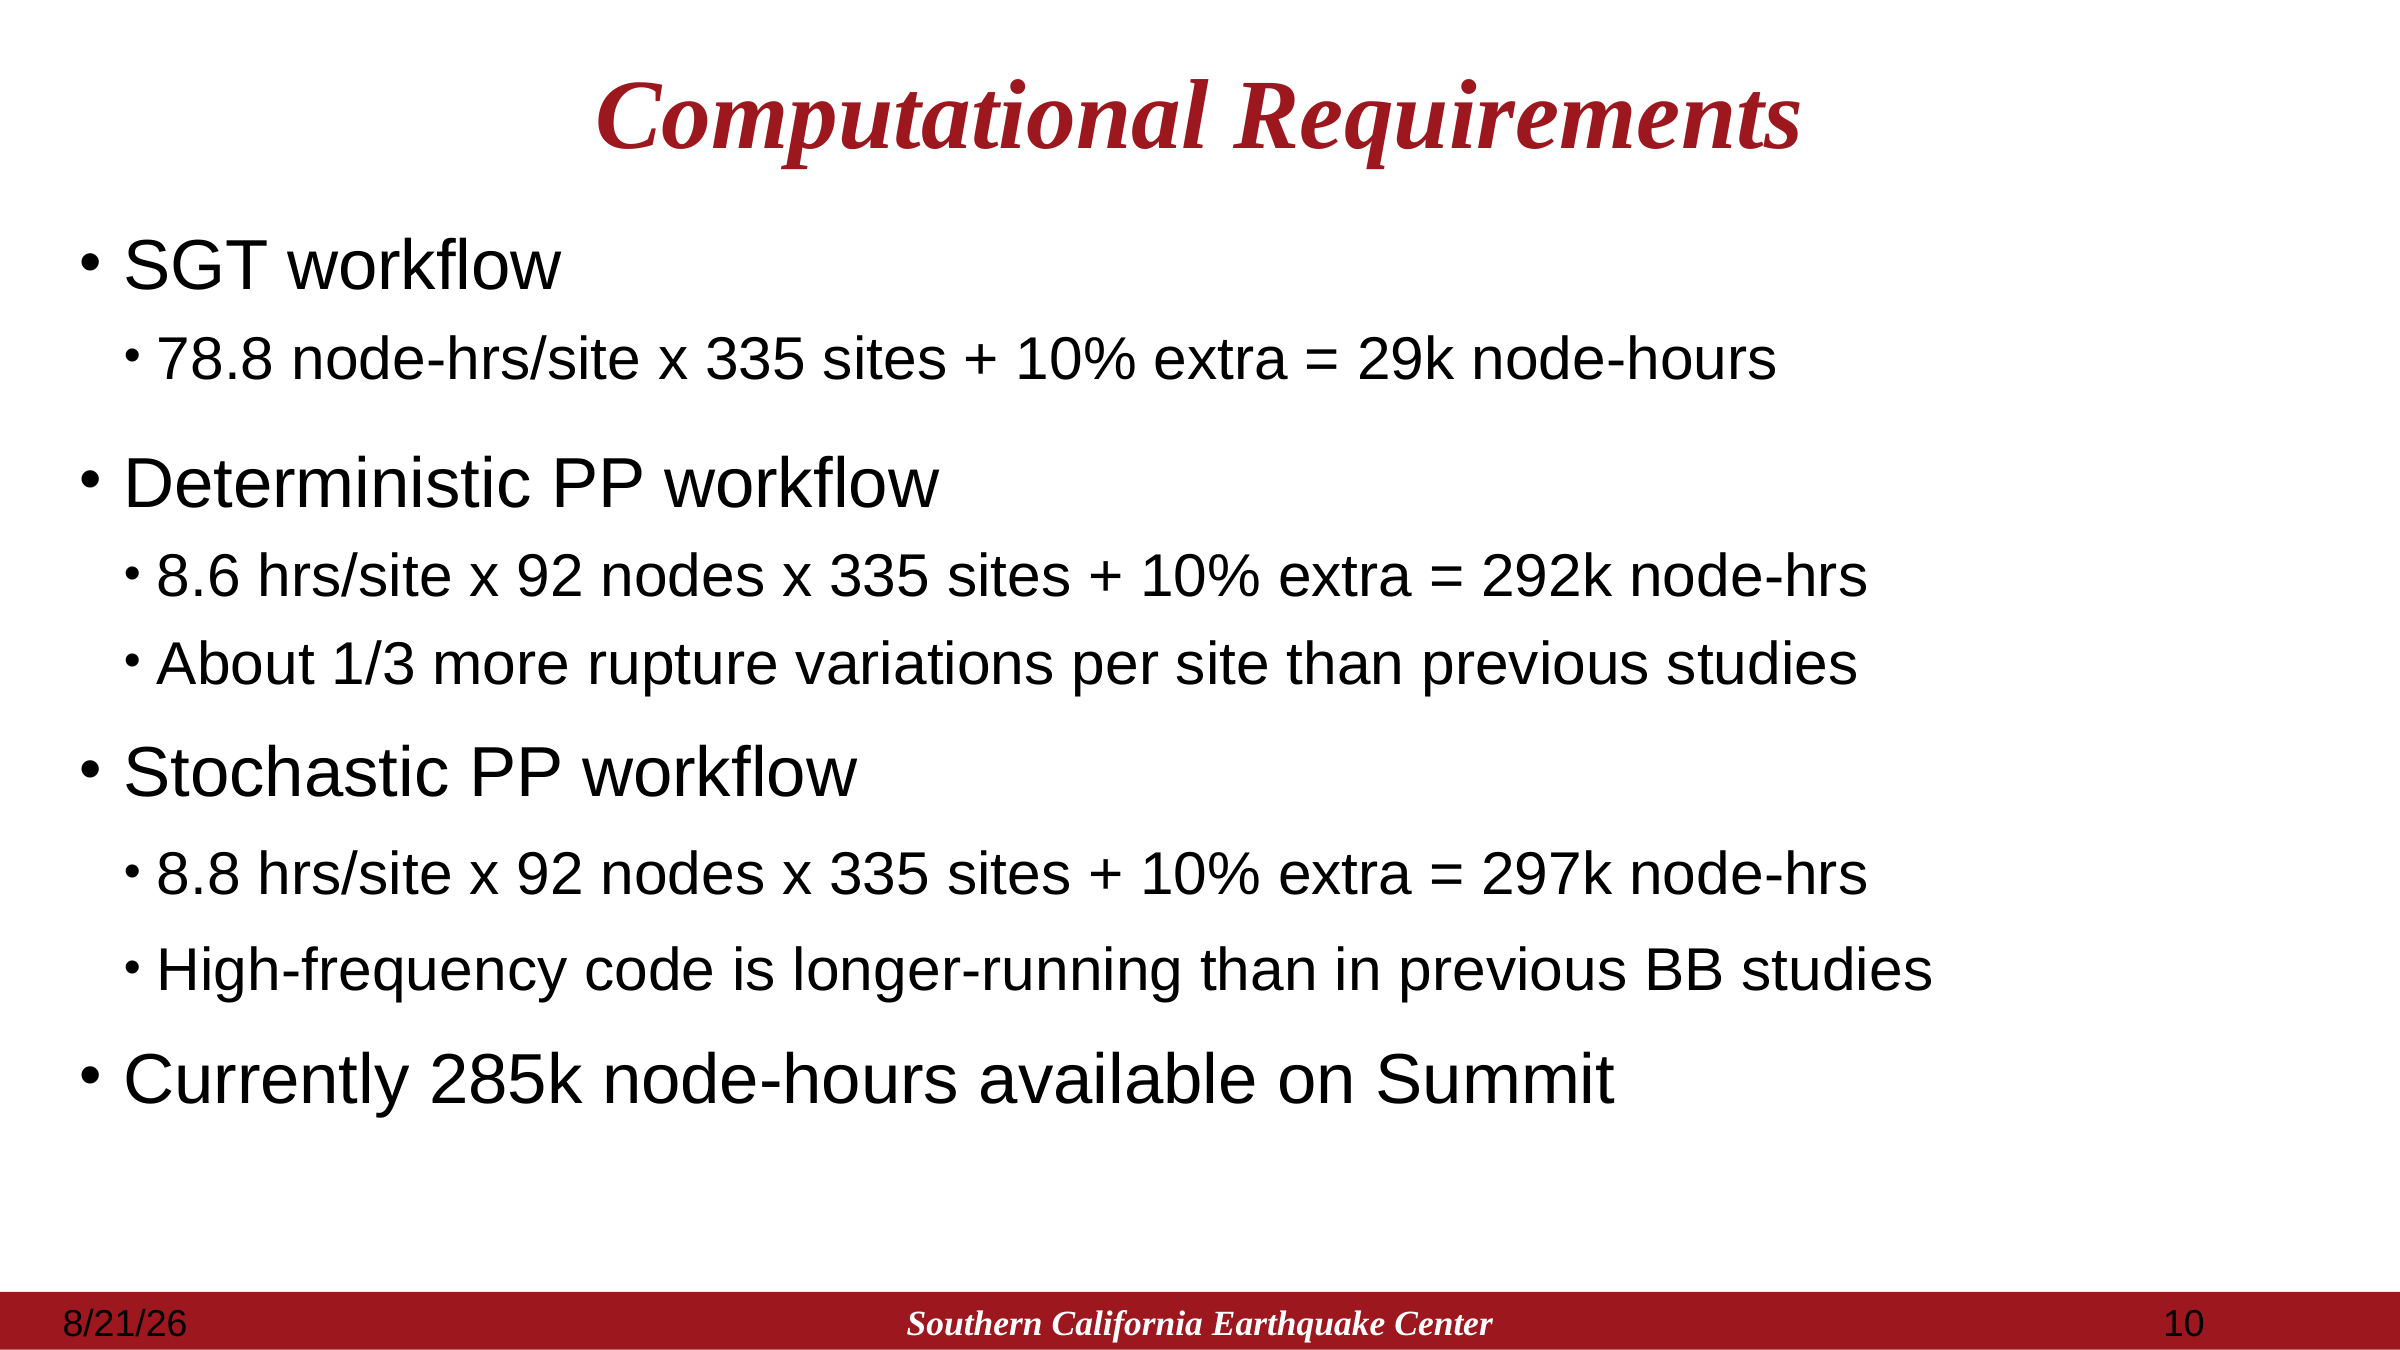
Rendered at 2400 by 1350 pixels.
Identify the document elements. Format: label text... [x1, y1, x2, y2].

text_box SGT workflow 78.8 node-hrs/site x 335 sites + 10% extra = 29k node-hours Deterministic PP workflow 8.6 hrs/site x 92 nodes x 335 sites + 10% extra = 292k node-hrs About 1/3 more rupture variations per site than previous studies Stochastic PP workflow 8.8 hrs/site x 92 nodes x 335 sites + 10% extra = 297k node-hrs High-frequency code is longer-running than in previous BB studies Currently 285k node-hours available on Summit [59, 209, 2340, 1275]
text_box Southern California Earthquake Center [794, 1285, 1605, 1350]
text_box <number> [2145, 1303, 2371, 1339]
text_box Computational Requirements [59, 53, 2341, 180]
text_box 04/11/2023 [44, 1303, 320, 1339]
